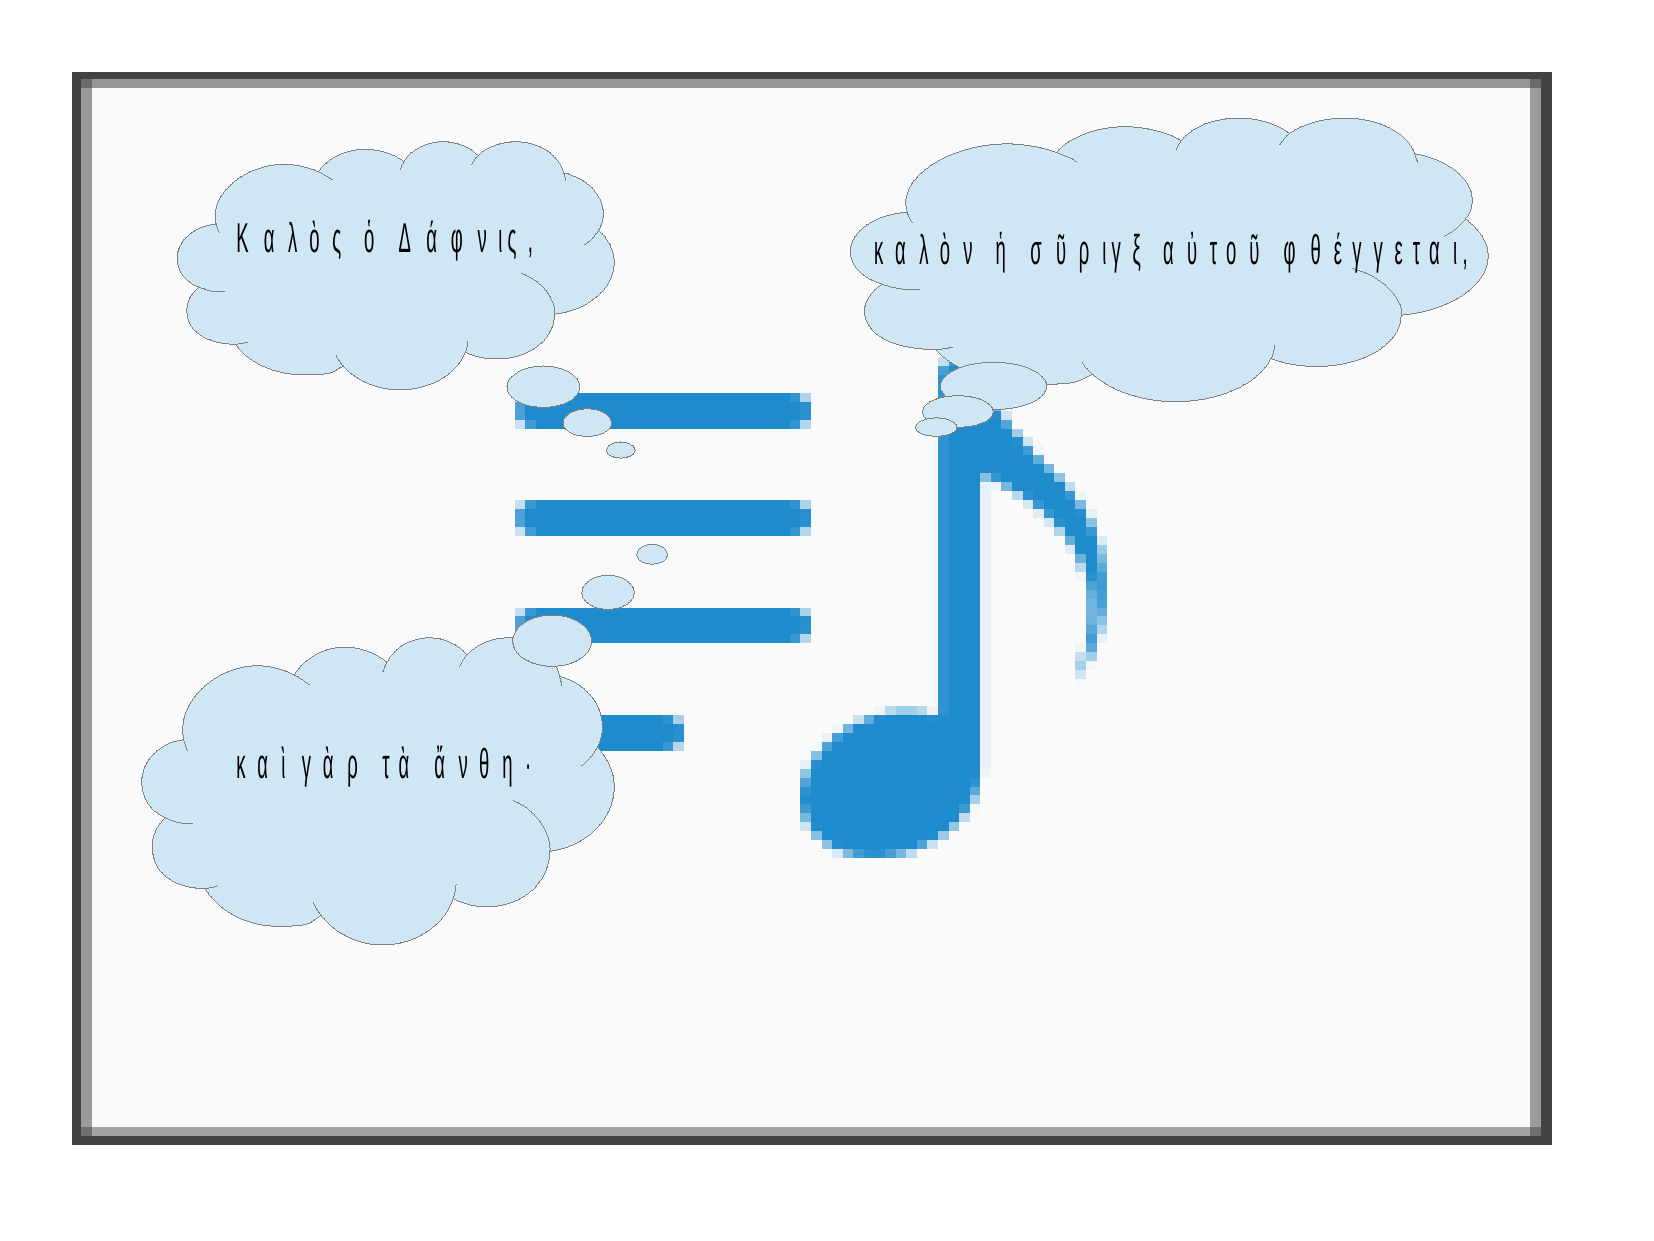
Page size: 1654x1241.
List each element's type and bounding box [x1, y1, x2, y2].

picture [874, 226, 1489, 296]
picture [236, 214, 567, 284]
picture [236, 739, 567, 804]
text_box [70, 70, 1553, 1146]
